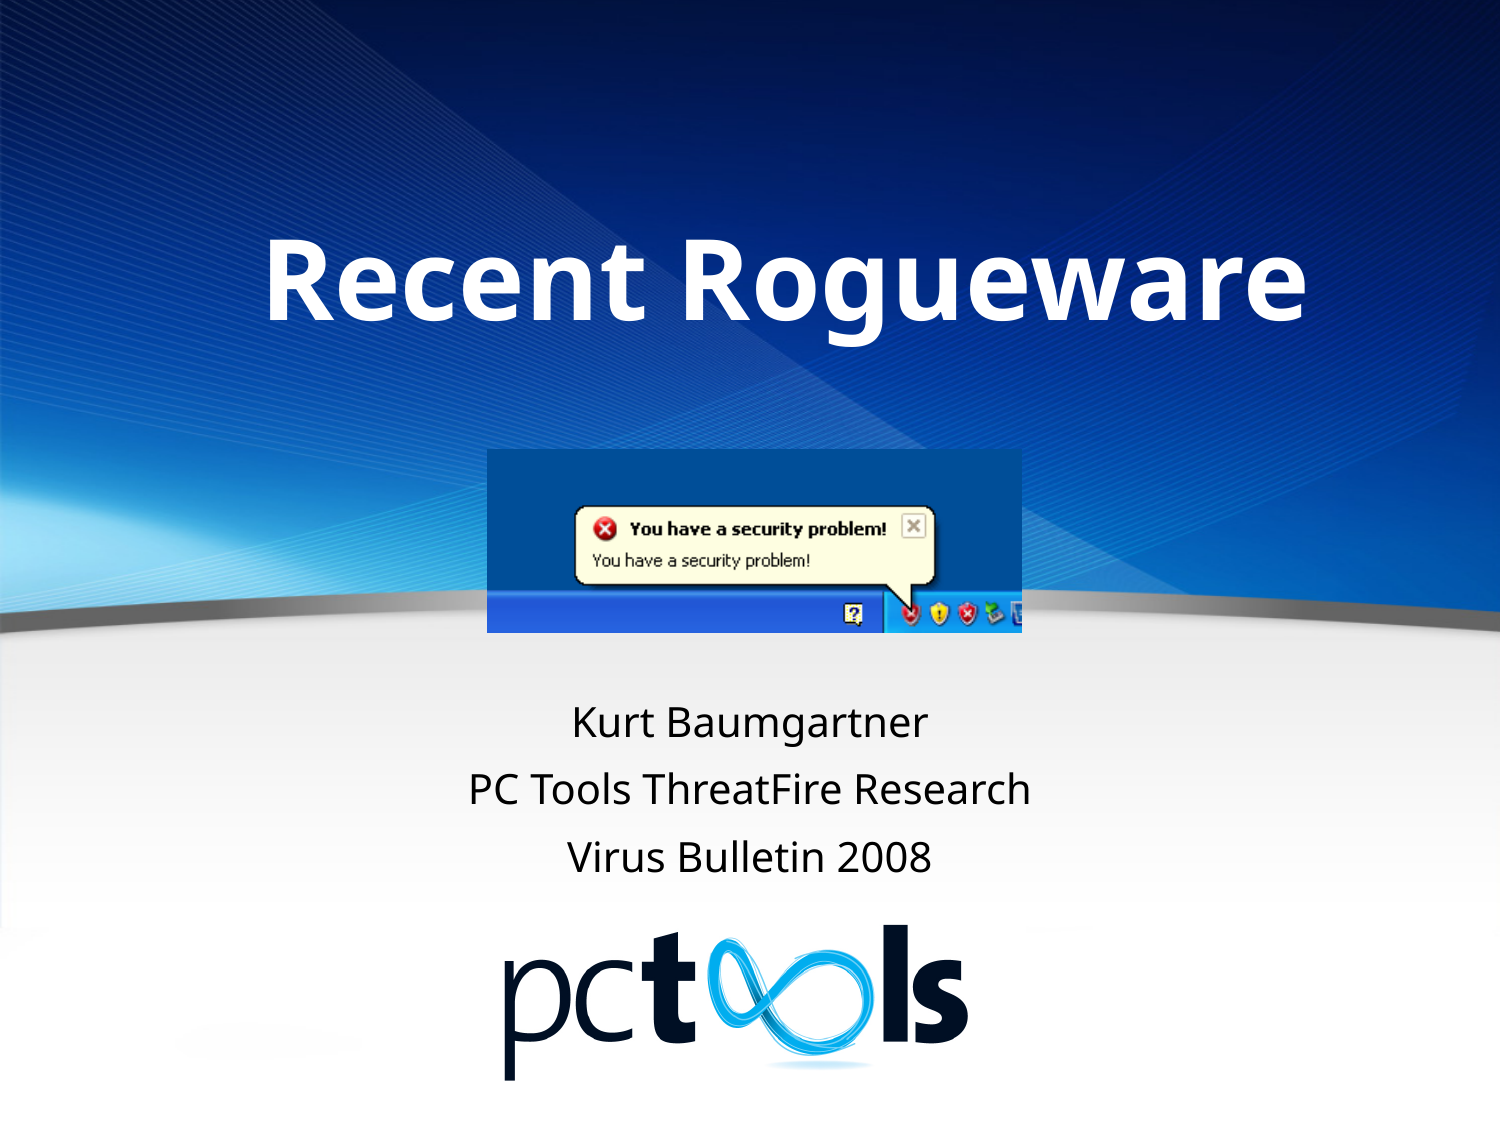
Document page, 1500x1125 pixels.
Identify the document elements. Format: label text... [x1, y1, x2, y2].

subtitle Kurt Baumgartner PC Tools ThreatFire Research Virus Bulletin 2008 [225, 644, 1276, 933]
title Recent Rogueware [147, 156, 1423, 398]
picture [0, 0, 1500, 1125]
